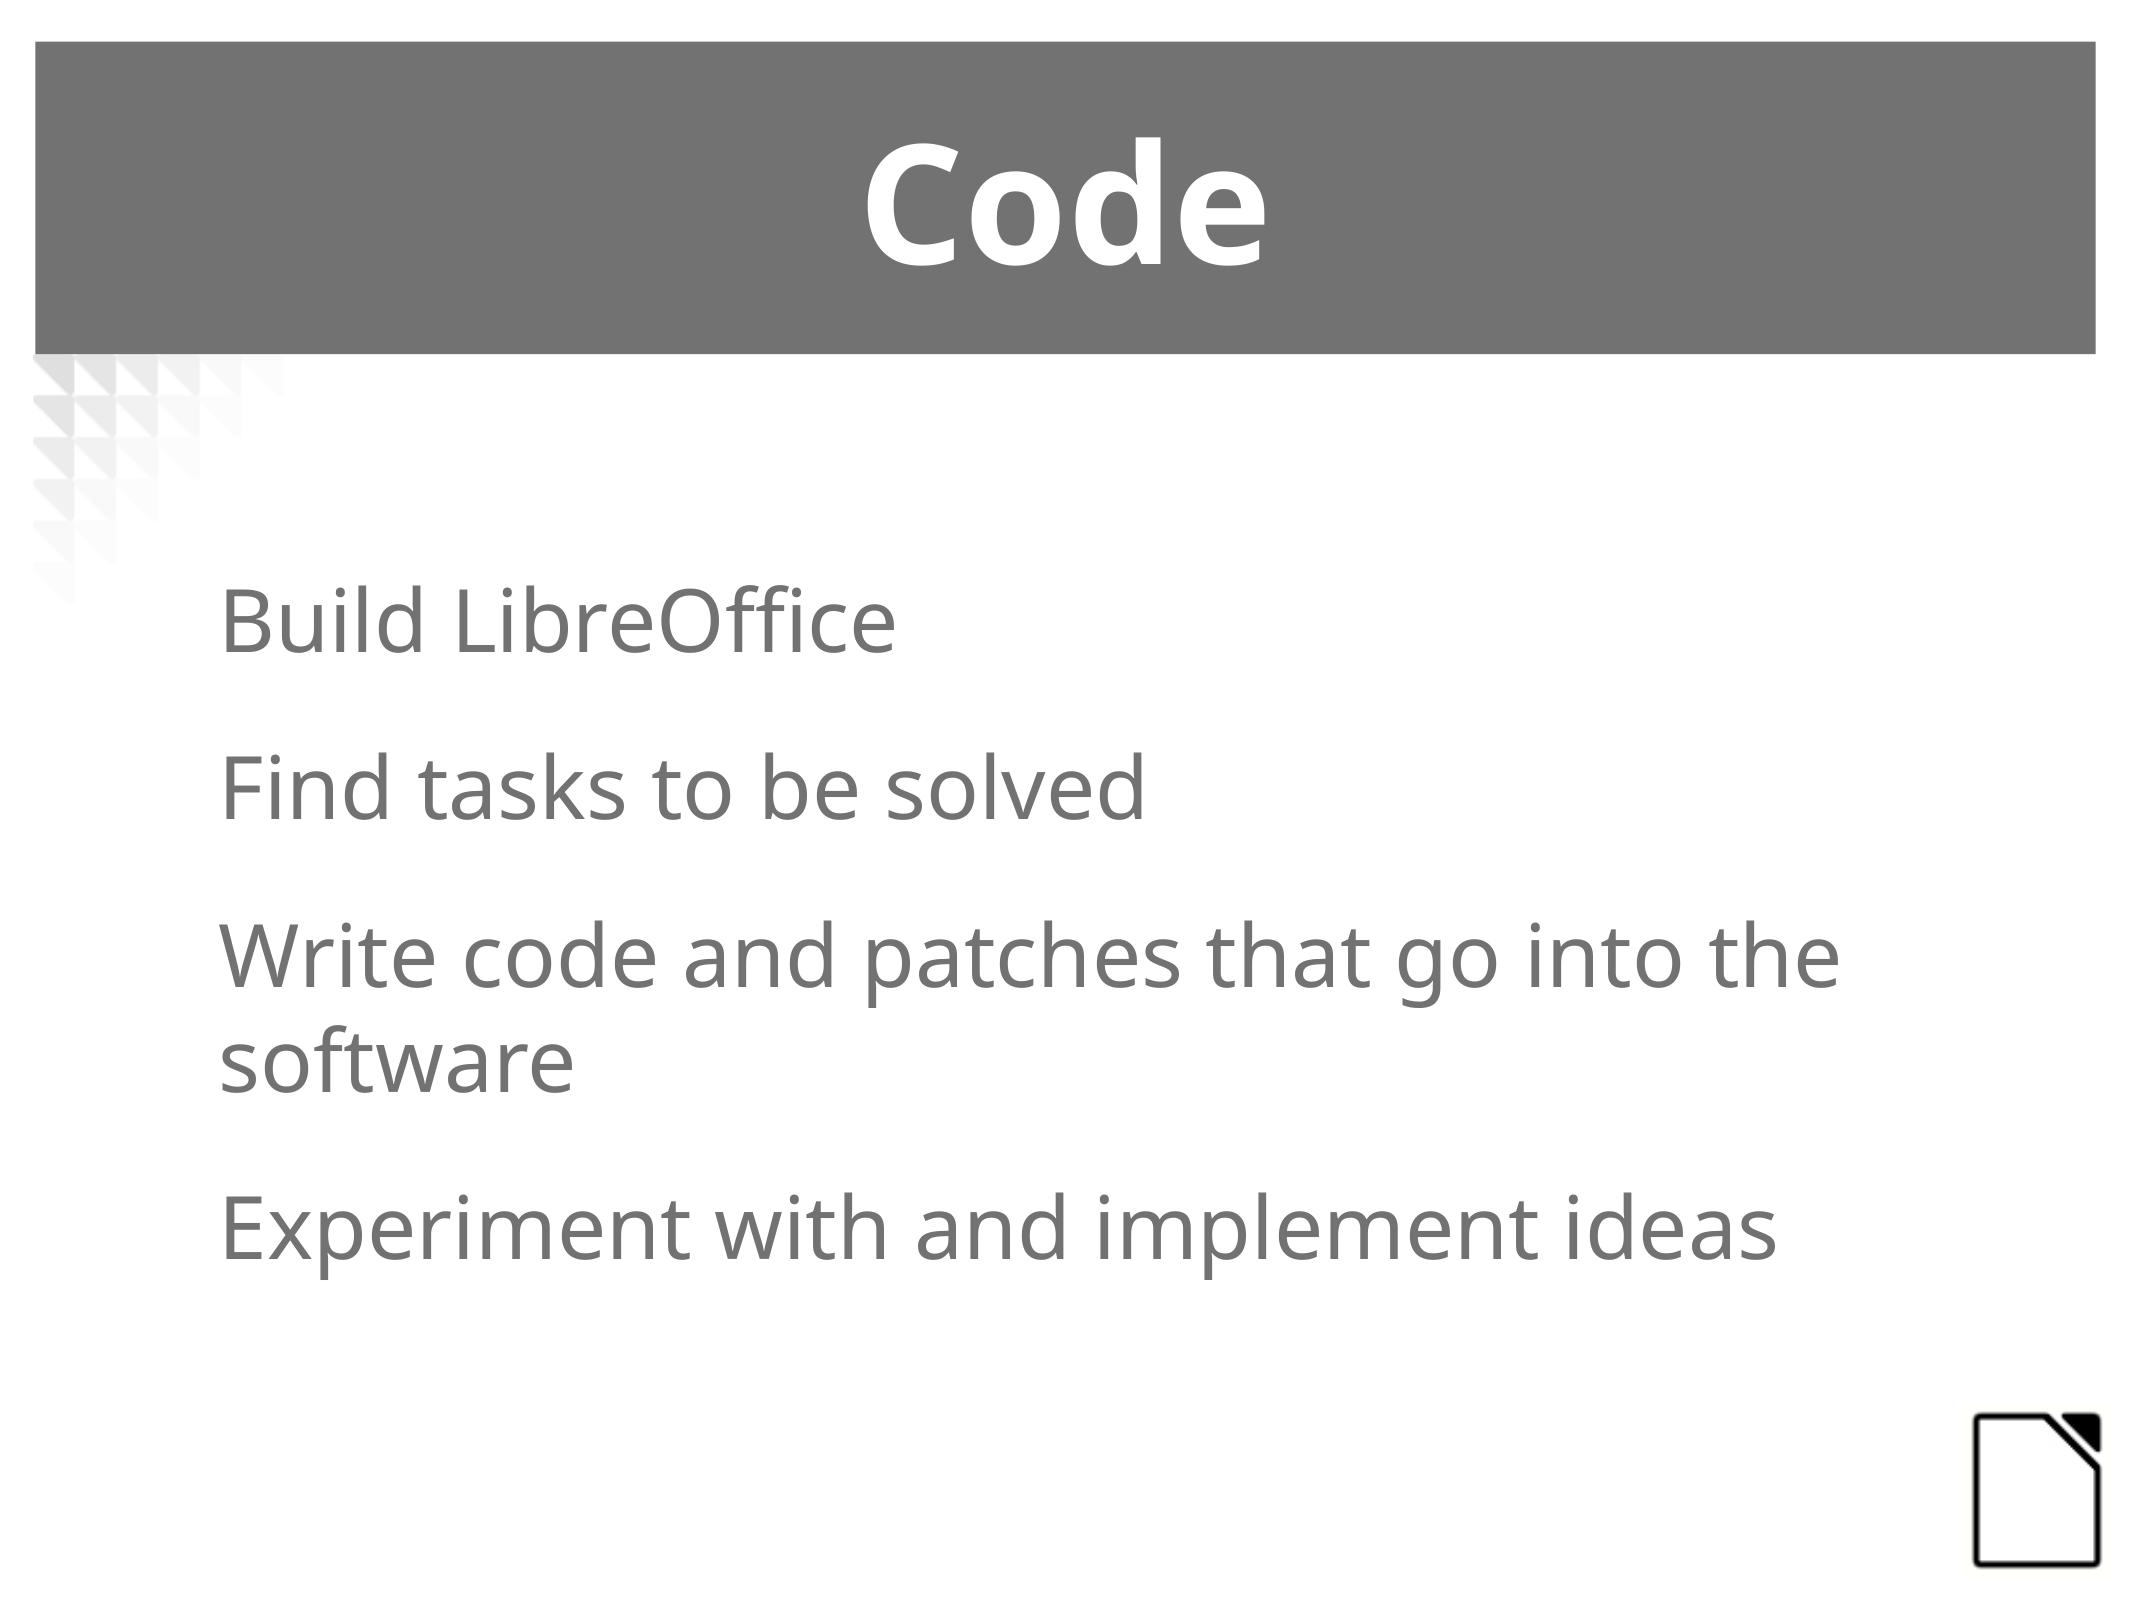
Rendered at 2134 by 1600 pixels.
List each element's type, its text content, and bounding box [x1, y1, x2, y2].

title Code [35, 41, 2096, 355]
picture [1962, 1402, 2113, 1580]
picture [33, 354, 284, 605]
list Build LibreOffice Find tasks to be solved Write code and patches that go into the software Experiment with and implement ideas [208, 375, 1925, 1467]
